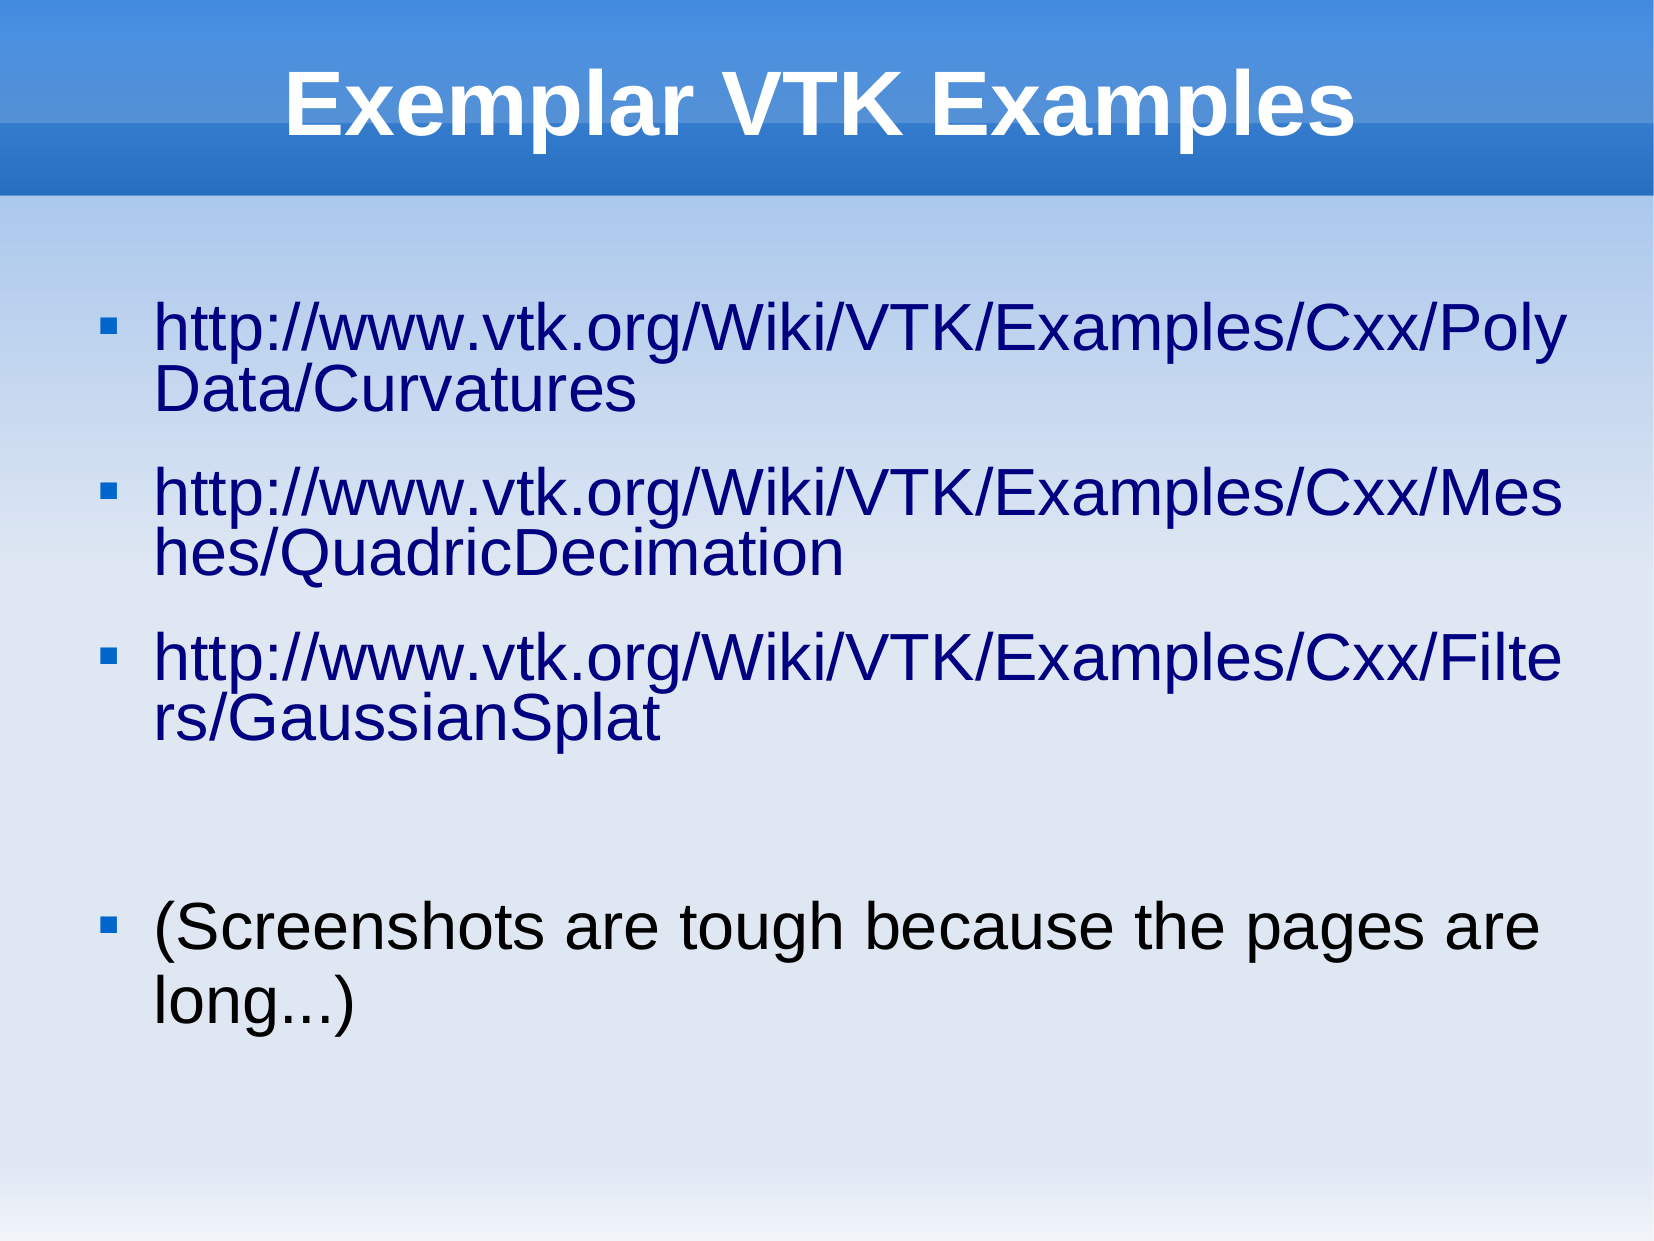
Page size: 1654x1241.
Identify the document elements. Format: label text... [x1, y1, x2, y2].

title Exemplar VTK Examples [76, 7, 1565, 200]
list http://www.vtk.org/Wiki/VTK/Examples/Cxx/PolyData/Curvatures http://www.vtk.org/Wiki/VTK/Examples/Cxx/Meshes/QuadricDecimation http://www.vtk.org/Wiki/VTK/Examples/Cxx/Filters/GaussianSplat (Screenshots are tough because the pages are long...) [82, 290, 1571, 1094]
picture [0, 0, 1654, 1241]
